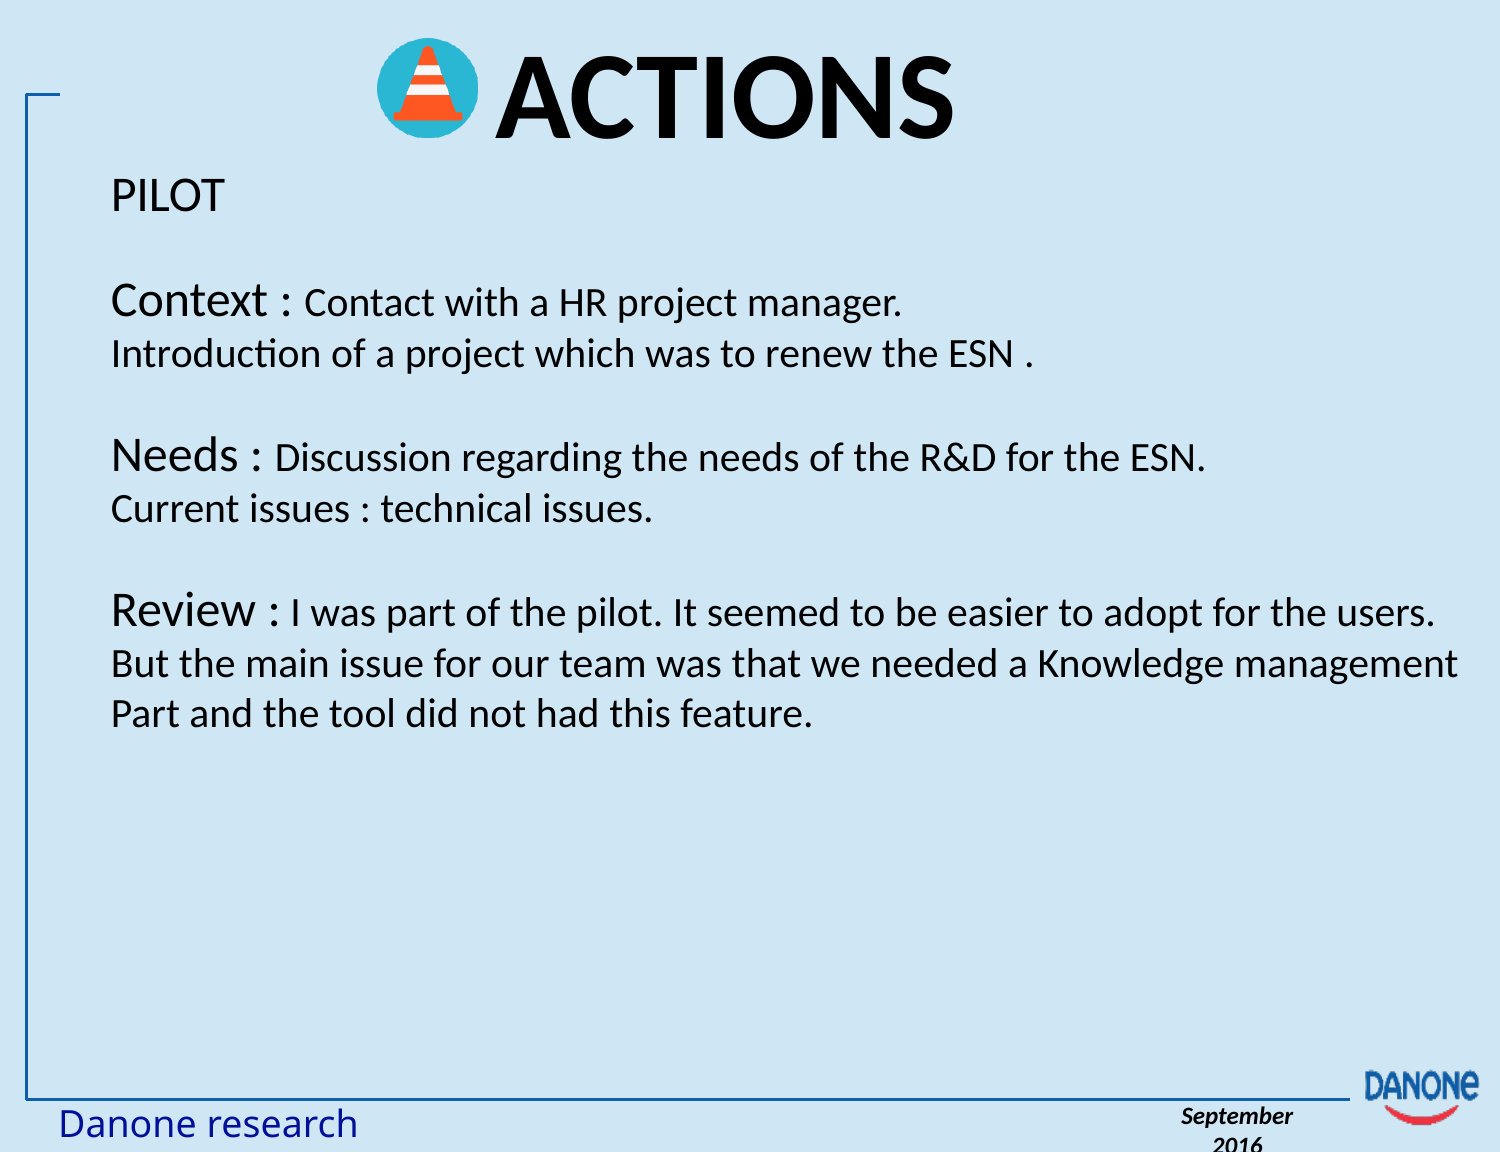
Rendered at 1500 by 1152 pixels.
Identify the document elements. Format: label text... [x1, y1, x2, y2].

picture [377, 38, 478, 138]
picture [1362, 1067, 1482, 1130]
text_box ACTIONS [480, 5, 972, 171]
text_box September 2016 [1147, 1092, 1327, 1152]
text_box Danone research [43, 1092, 392, 1152]
text_box PILOT Context : Contact with a HR project manager. Introduction of a project which was to renew the ESN . Needs : Discussion regarding the needs of the R&D for the ESN. Current issues : technical issues. Review : I was part of the pilot. It seemed to be easier to adopt for the users. But the main issue for our team was that we needed a Knowledge management Part and the tool did not had this feature. [96, 153, 1430, 799]
